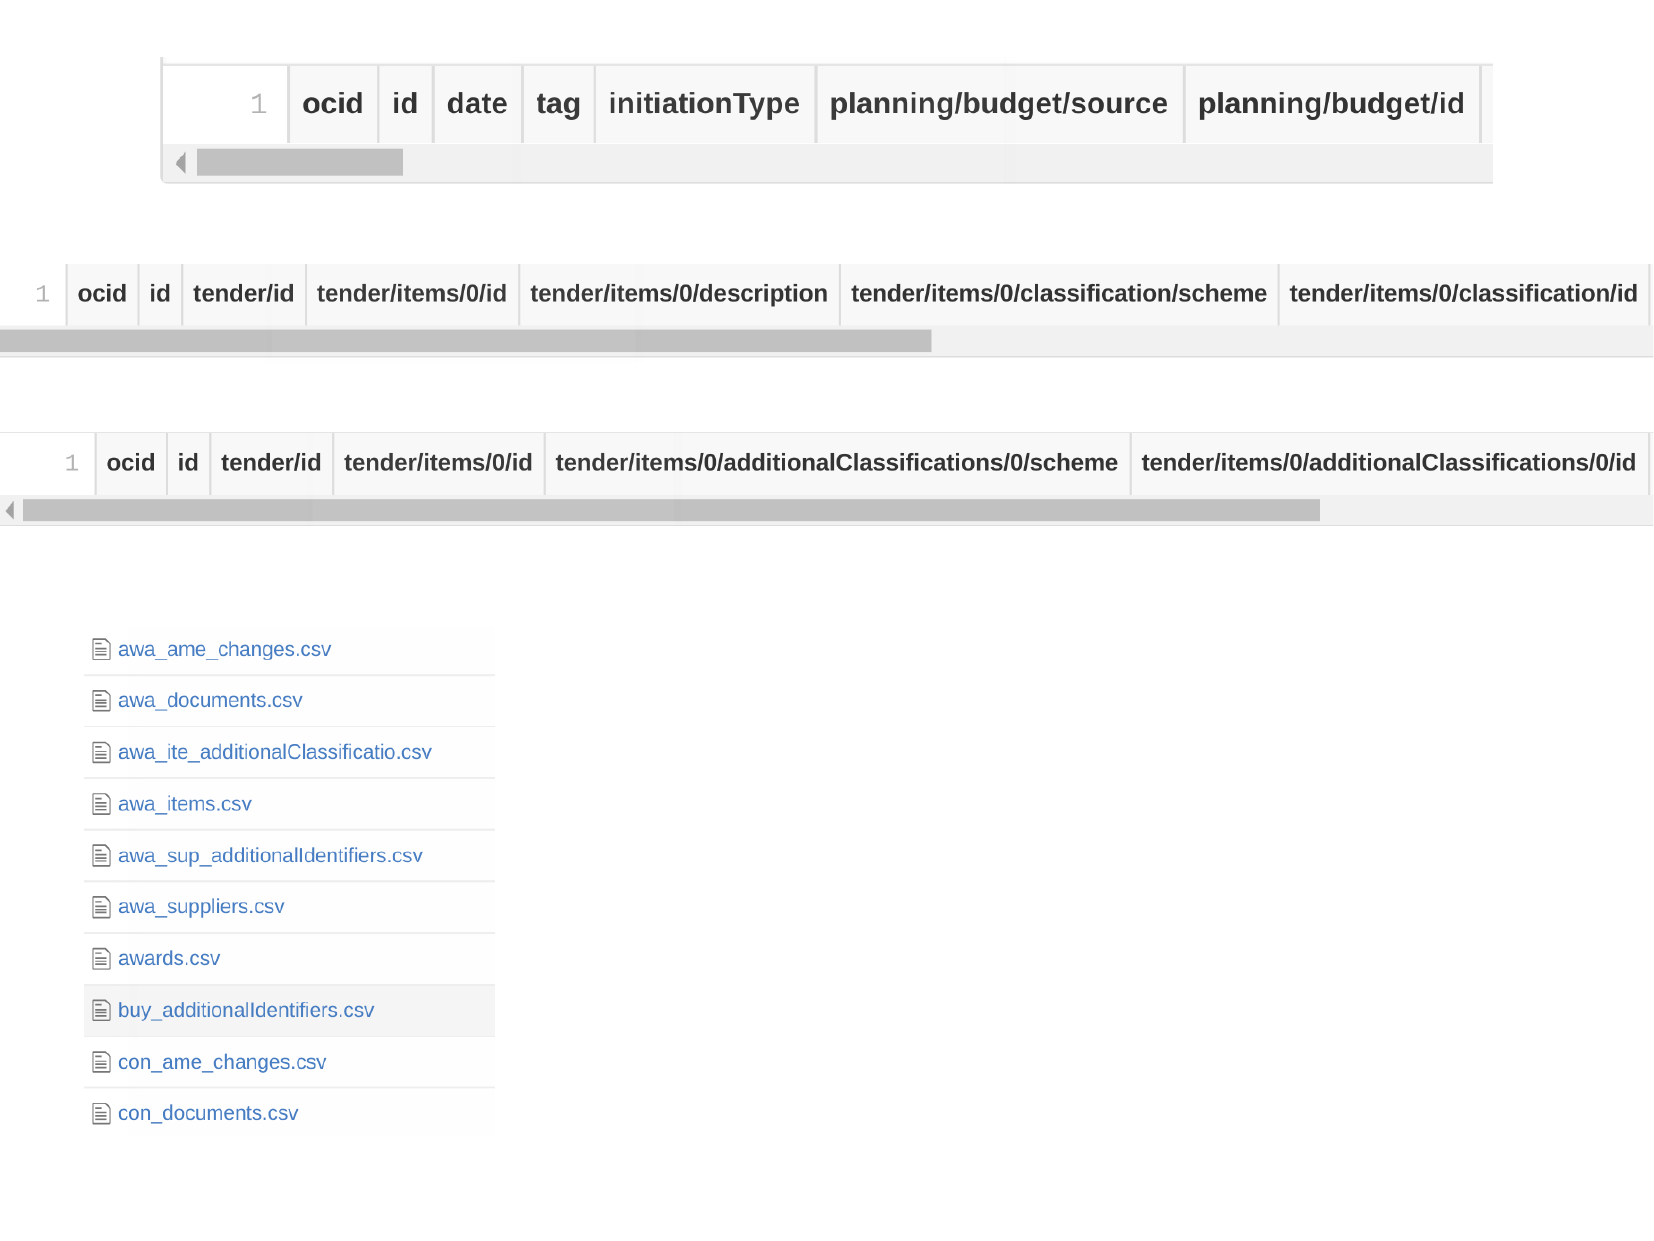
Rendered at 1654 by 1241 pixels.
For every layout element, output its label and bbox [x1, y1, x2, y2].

picture [160, 57, 1493, 184]
picture [0, 264, 1654, 363]
picture [0, 432, 1654, 526]
picture [84, 626, 495, 1137]
